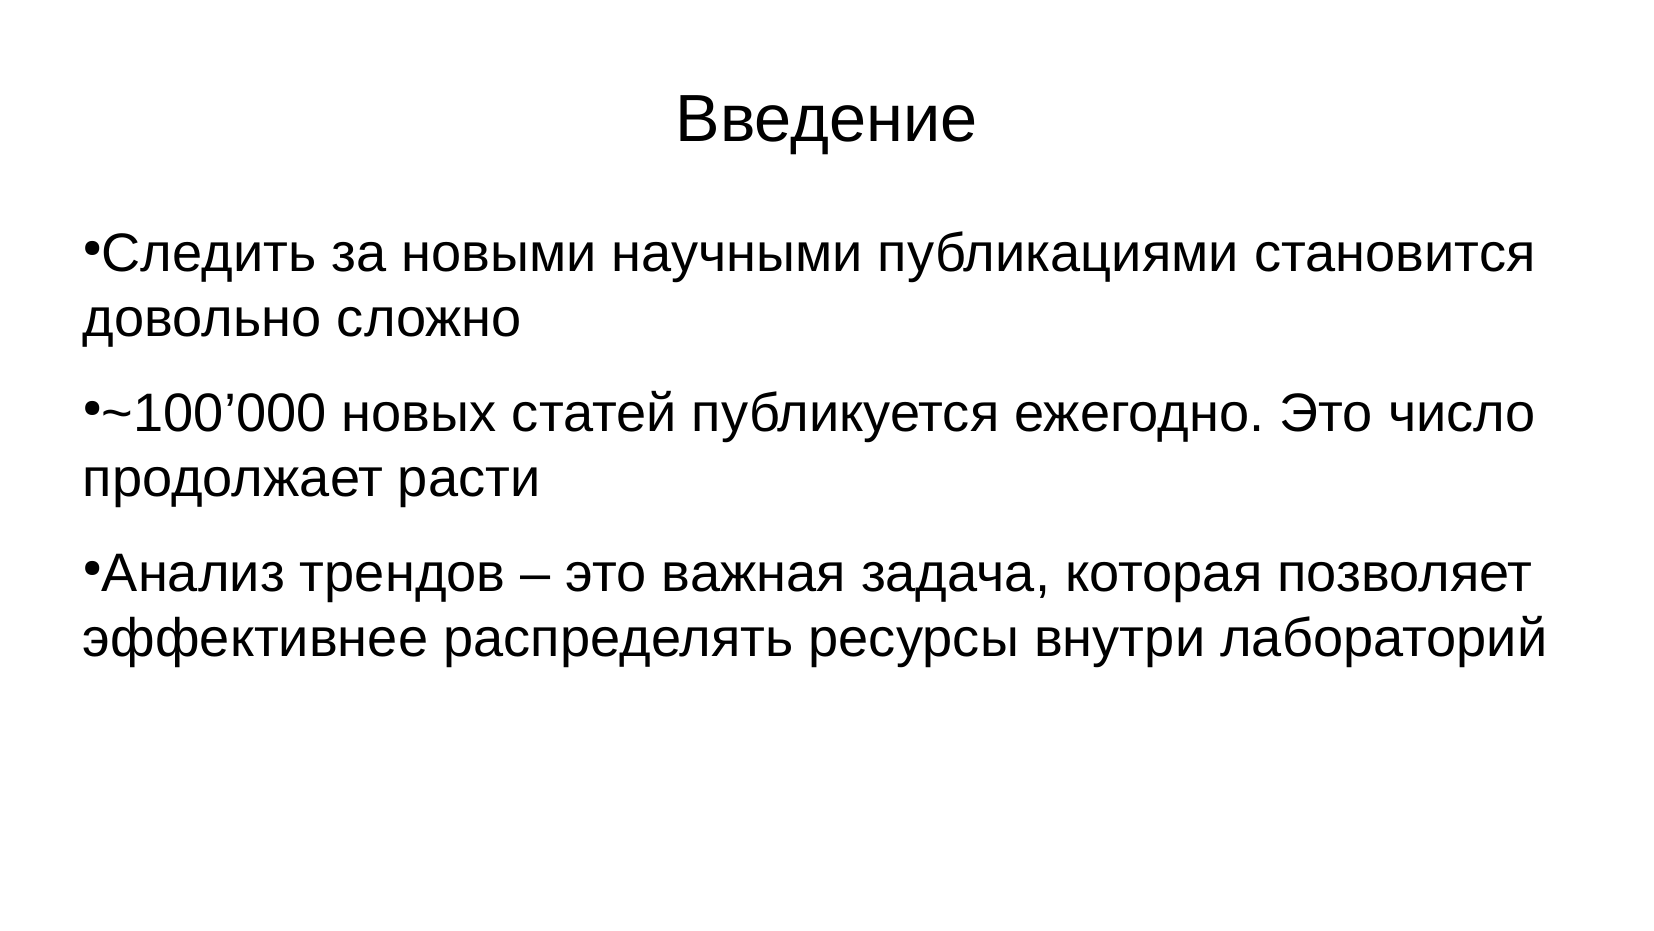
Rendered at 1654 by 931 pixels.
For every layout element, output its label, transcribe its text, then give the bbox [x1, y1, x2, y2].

title Введение [82, 37, 1571, 193]
list Следить за новыми научными публикациями становится довольно сложно ~100’000 новых статей публикуется ежегодно. Это число продолжает расти Анализ трендов – это важная задача, которая позволяет эффективнее распределять ресурсы внутри лабораторий [82, 217, 1571, 758]
